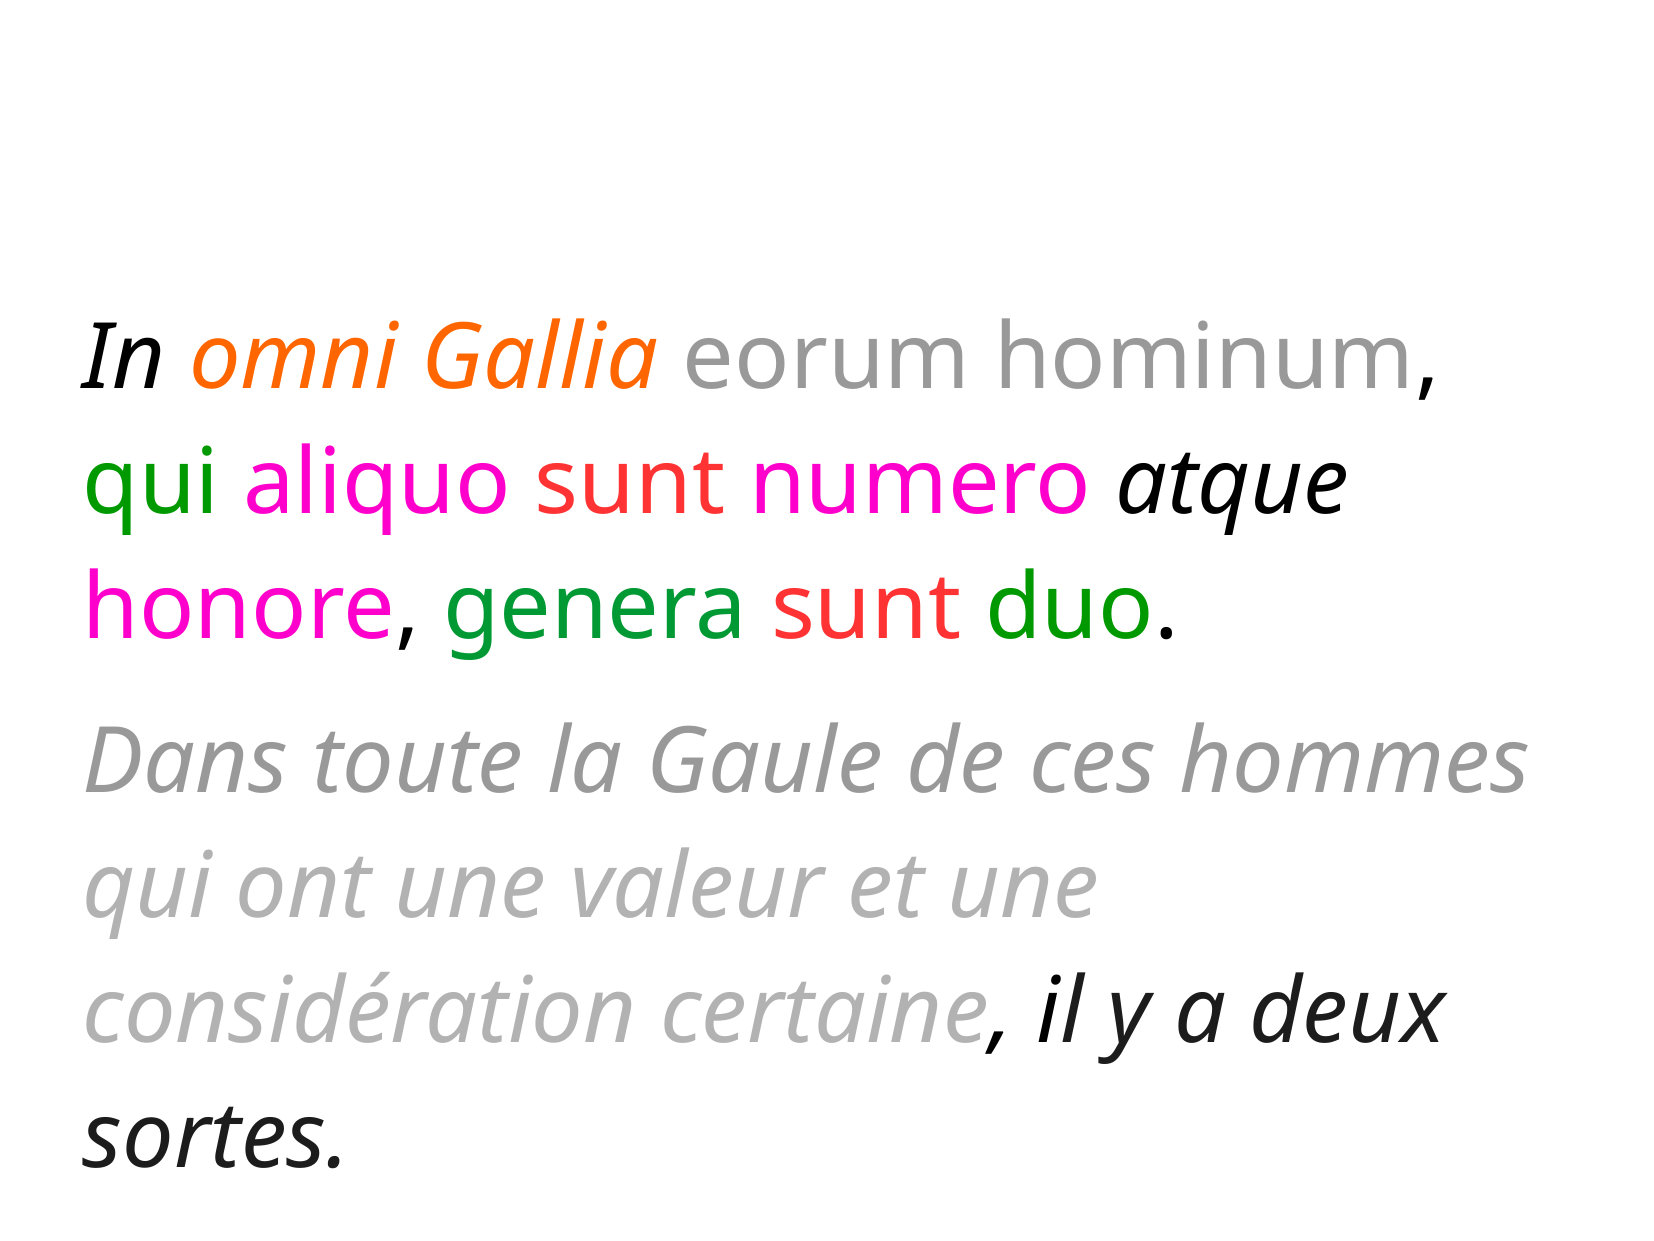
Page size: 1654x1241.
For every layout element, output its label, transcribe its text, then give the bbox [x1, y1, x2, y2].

list In omni Gallia eorum hominum, qui aliquo sunt numero atque honore, genera sunt duo. Dans toute la Gaule de ces hommes qui ont une valeur et une considération certaine, il y a deux sortes. [82, 290, 1571, 1109]
